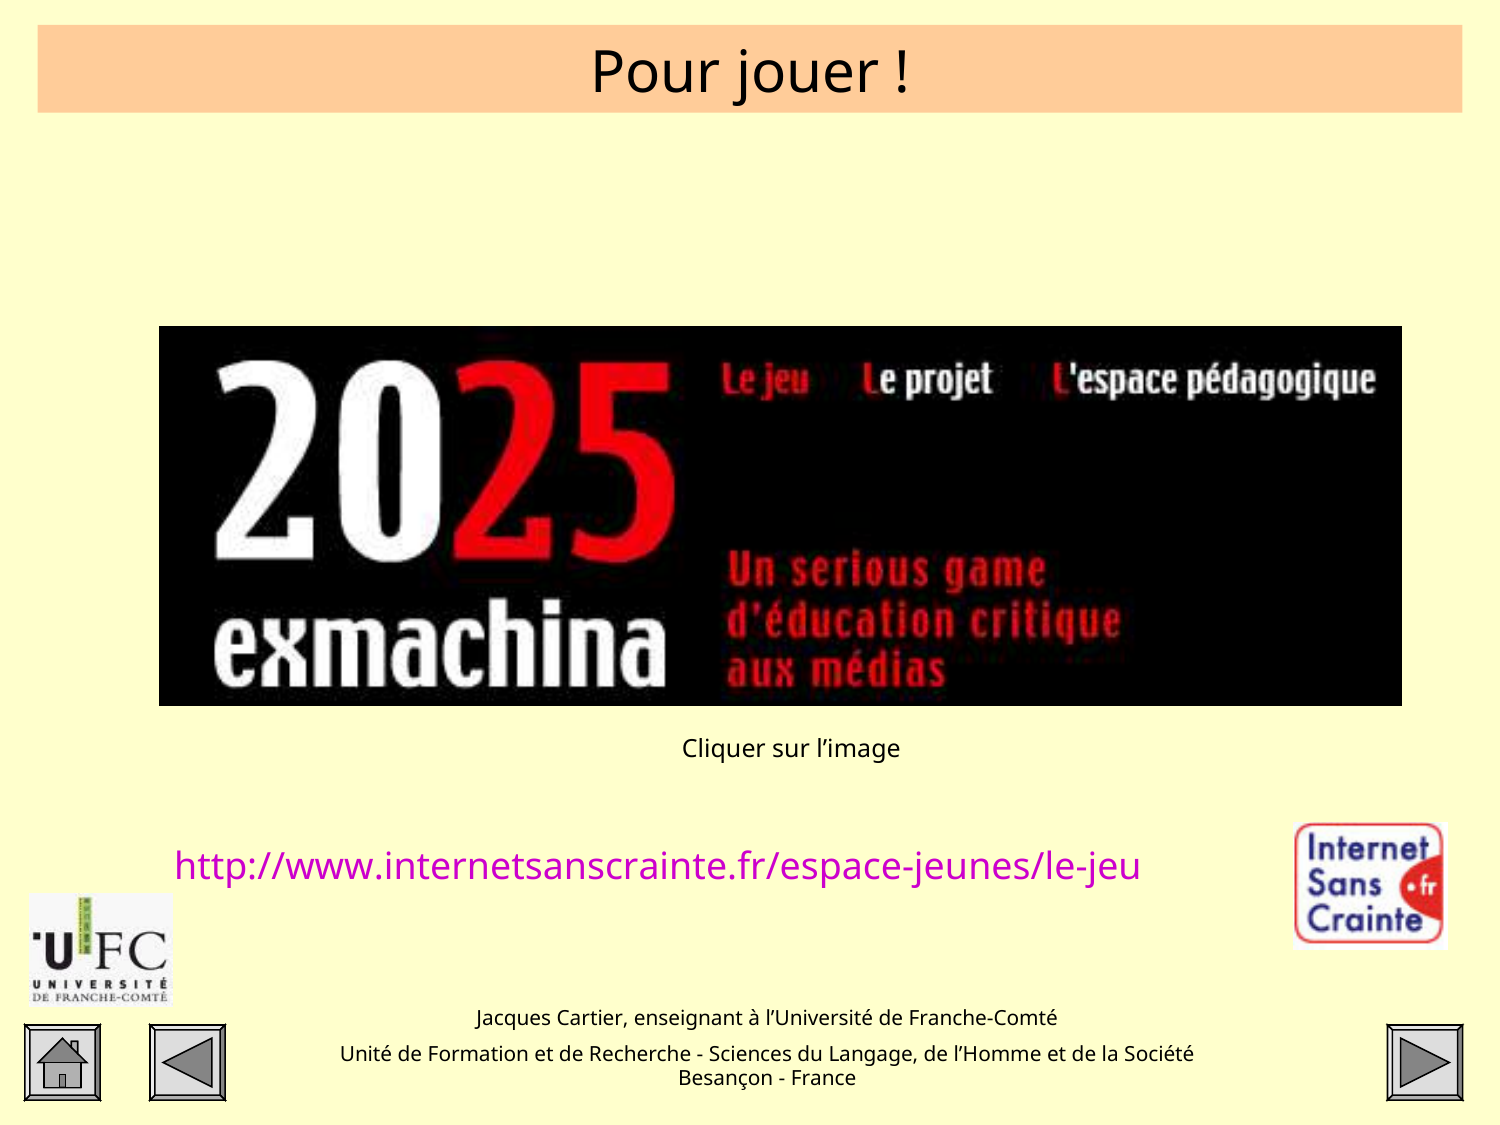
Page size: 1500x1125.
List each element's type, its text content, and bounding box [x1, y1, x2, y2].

picture [1293, 822, 1448, 950]
text_box Cliquer sur l’image [643, 727, 940, 772]
picture [29, 893, 173, 1007]
text_box http://www.internetsanscrainte.fr/espace-jeunes/le-jeu [159, 834, 1270, 897]
title Pour jouer ! [37, 24, 1463, 113]
picture [159, 326, 1402, 707]
